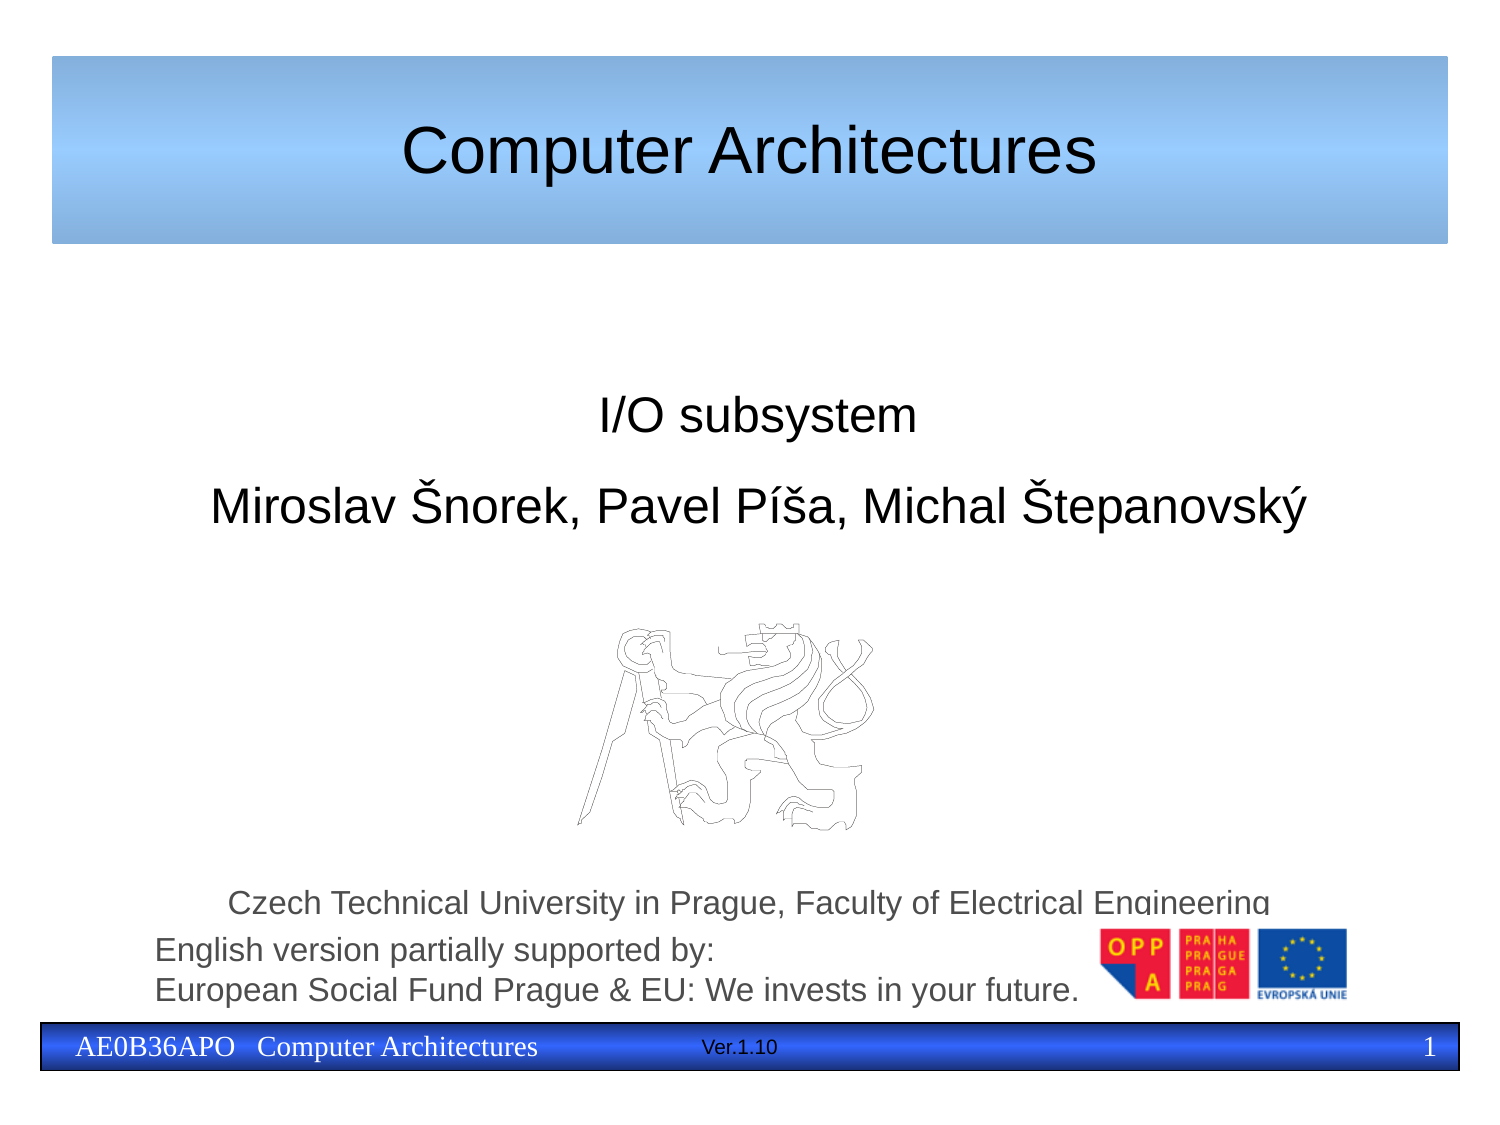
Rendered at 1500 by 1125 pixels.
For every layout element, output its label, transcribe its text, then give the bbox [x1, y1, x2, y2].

text_box I/O subsystem Miroslav Šnorek, Pavel Píša, Michal Štepanovský [53, 374, 1447, 542]
text_box English version partially supported by: European Social Fund Prague & EU: We invests in your future. [139, 920, 1140, 1016]
picture [1087, 915, 1361, 1013]
text_box Ver.1.10 [686, 1028, 805, 1065]
title Computer Architectures [52, 56, 1448, 244]
text_box Czech Technical University in Prague, Faculty of Electrical Engineering [199, 873, 1301, 920]
chart [574, 620, 879, 837]
